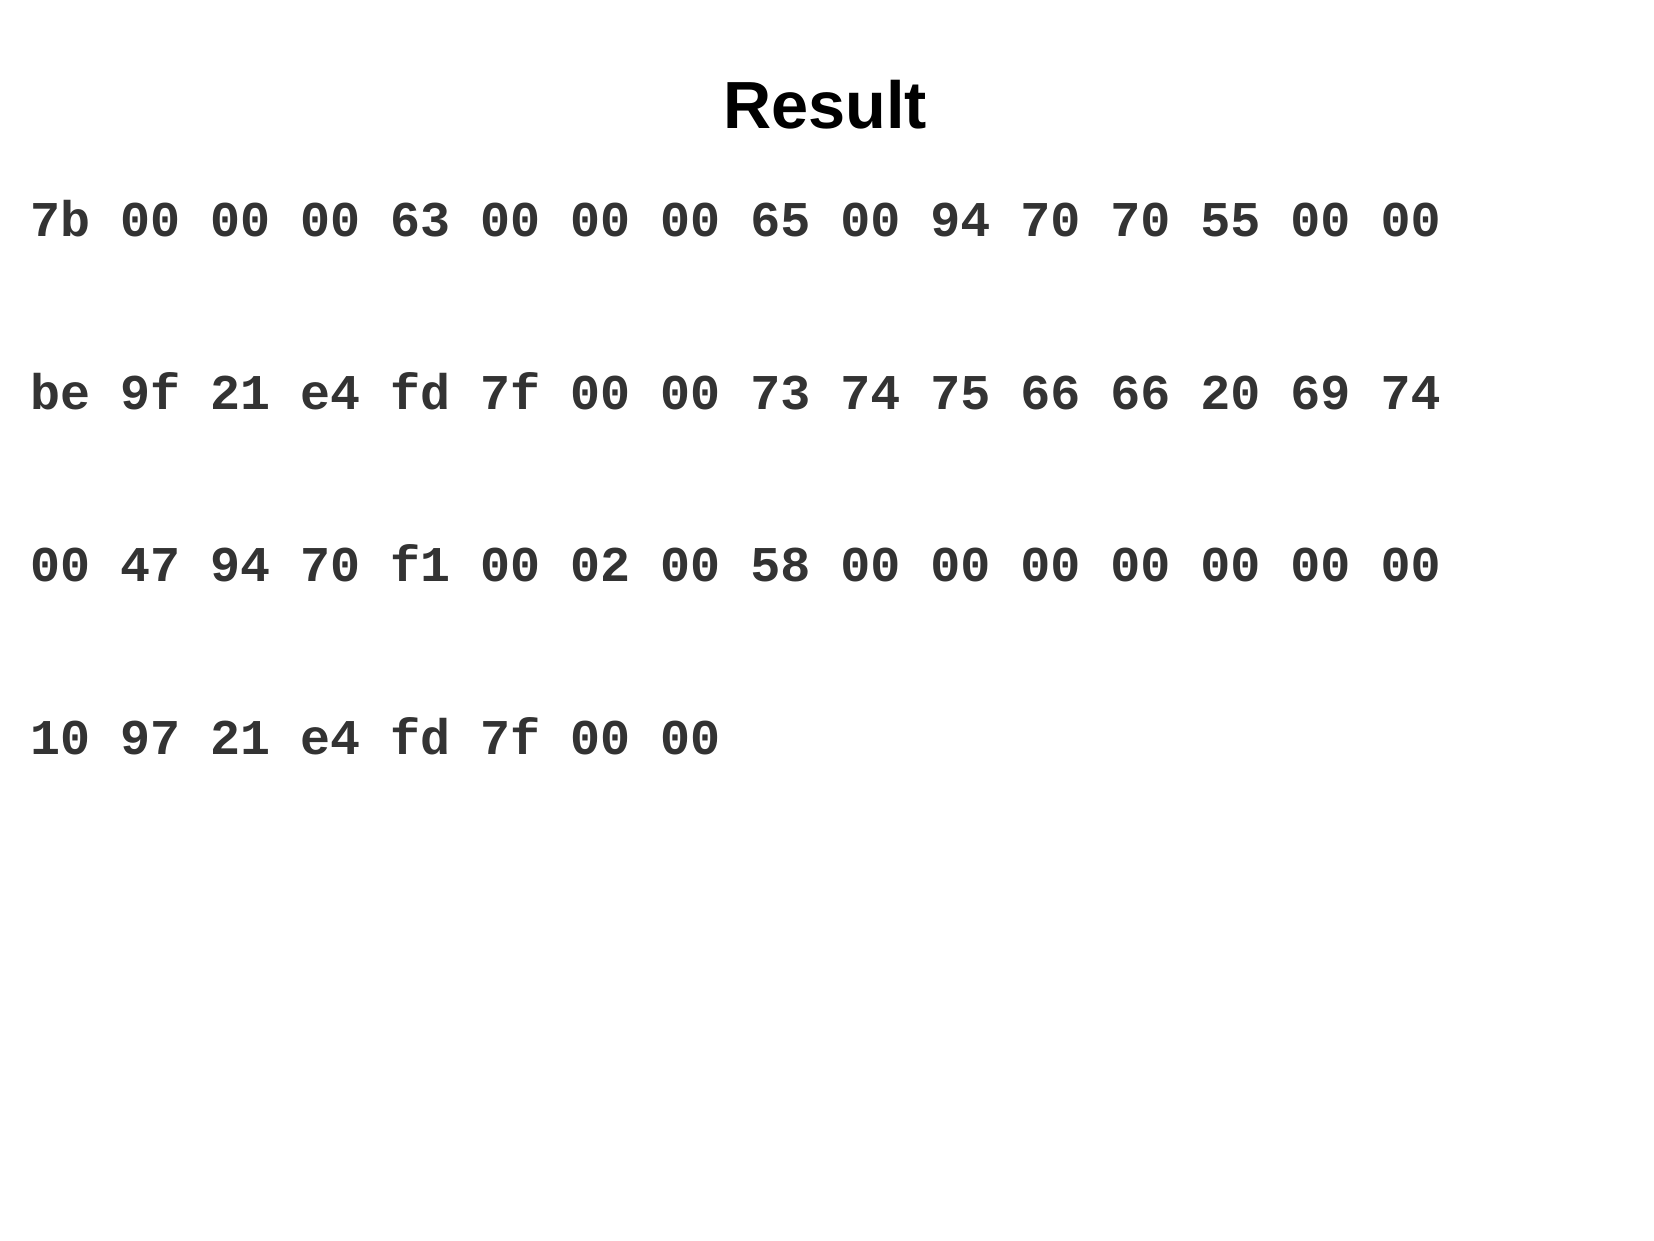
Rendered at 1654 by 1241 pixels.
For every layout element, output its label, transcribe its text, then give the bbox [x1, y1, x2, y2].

list 7b 00 00 00 63 00 00 00 65 00 94 70 70 55 00 00 be 9f 21 e4 fd 7f 00 00 73 74 75 66 66 20 69 74 00 47 94 70 f1 00 02 00 58 00 00 00 00 00 00 00 10 97 21 e4 fd 7f 00 00 [30, 195, 1621, 1216]
title Result [30, 30, 1621, 181]
